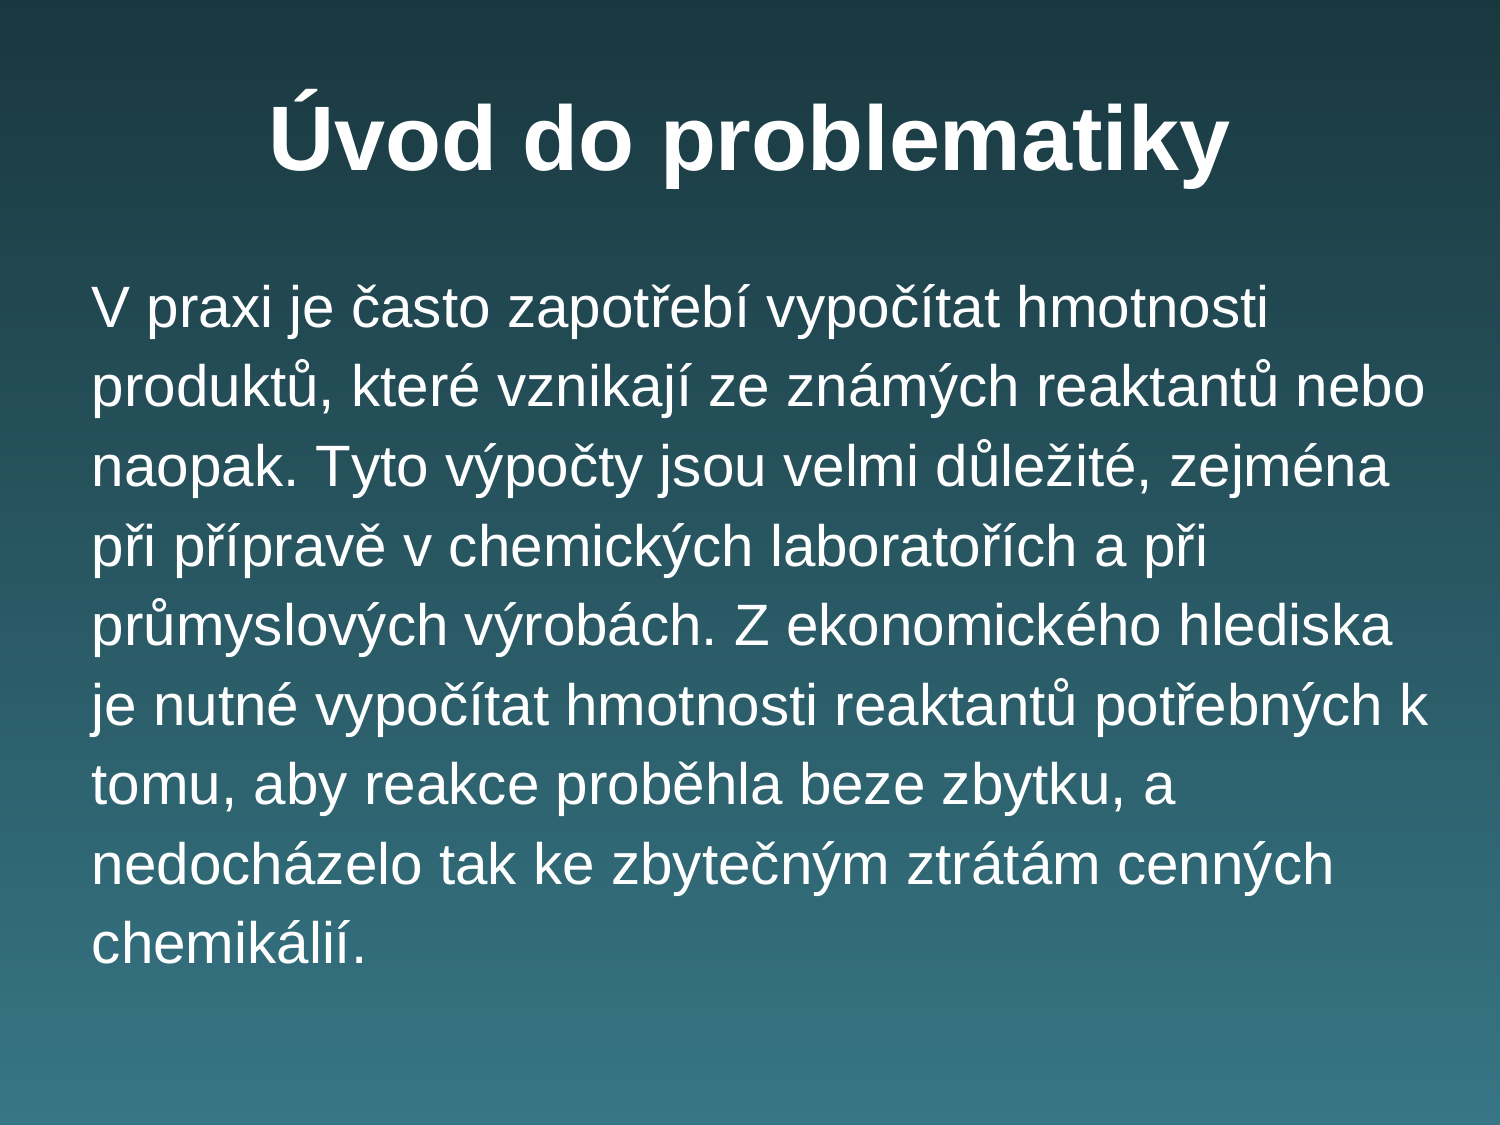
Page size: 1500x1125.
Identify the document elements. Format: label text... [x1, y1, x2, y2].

title Úvod do problematiky [75, 45, 1426, 233]
list V praxi je často zapotřebí vypočítat hmotnosti produktů, které vznikají ze známých reaktantů nebo naopak. Tyto výpočty jsou velmi důležité, zejména při přípravě v chemických laboratořích a při průmyslových výrobách. Z ekonomického hlediska je nutné vypočítat hmotnosti reaktantů potřebných k tomu, aby reakce proběhla beze zbytku, a nedocházelo tak ke zbytečným ztrátám cenných chemikálií. [76, 267, 1448, 1029]
